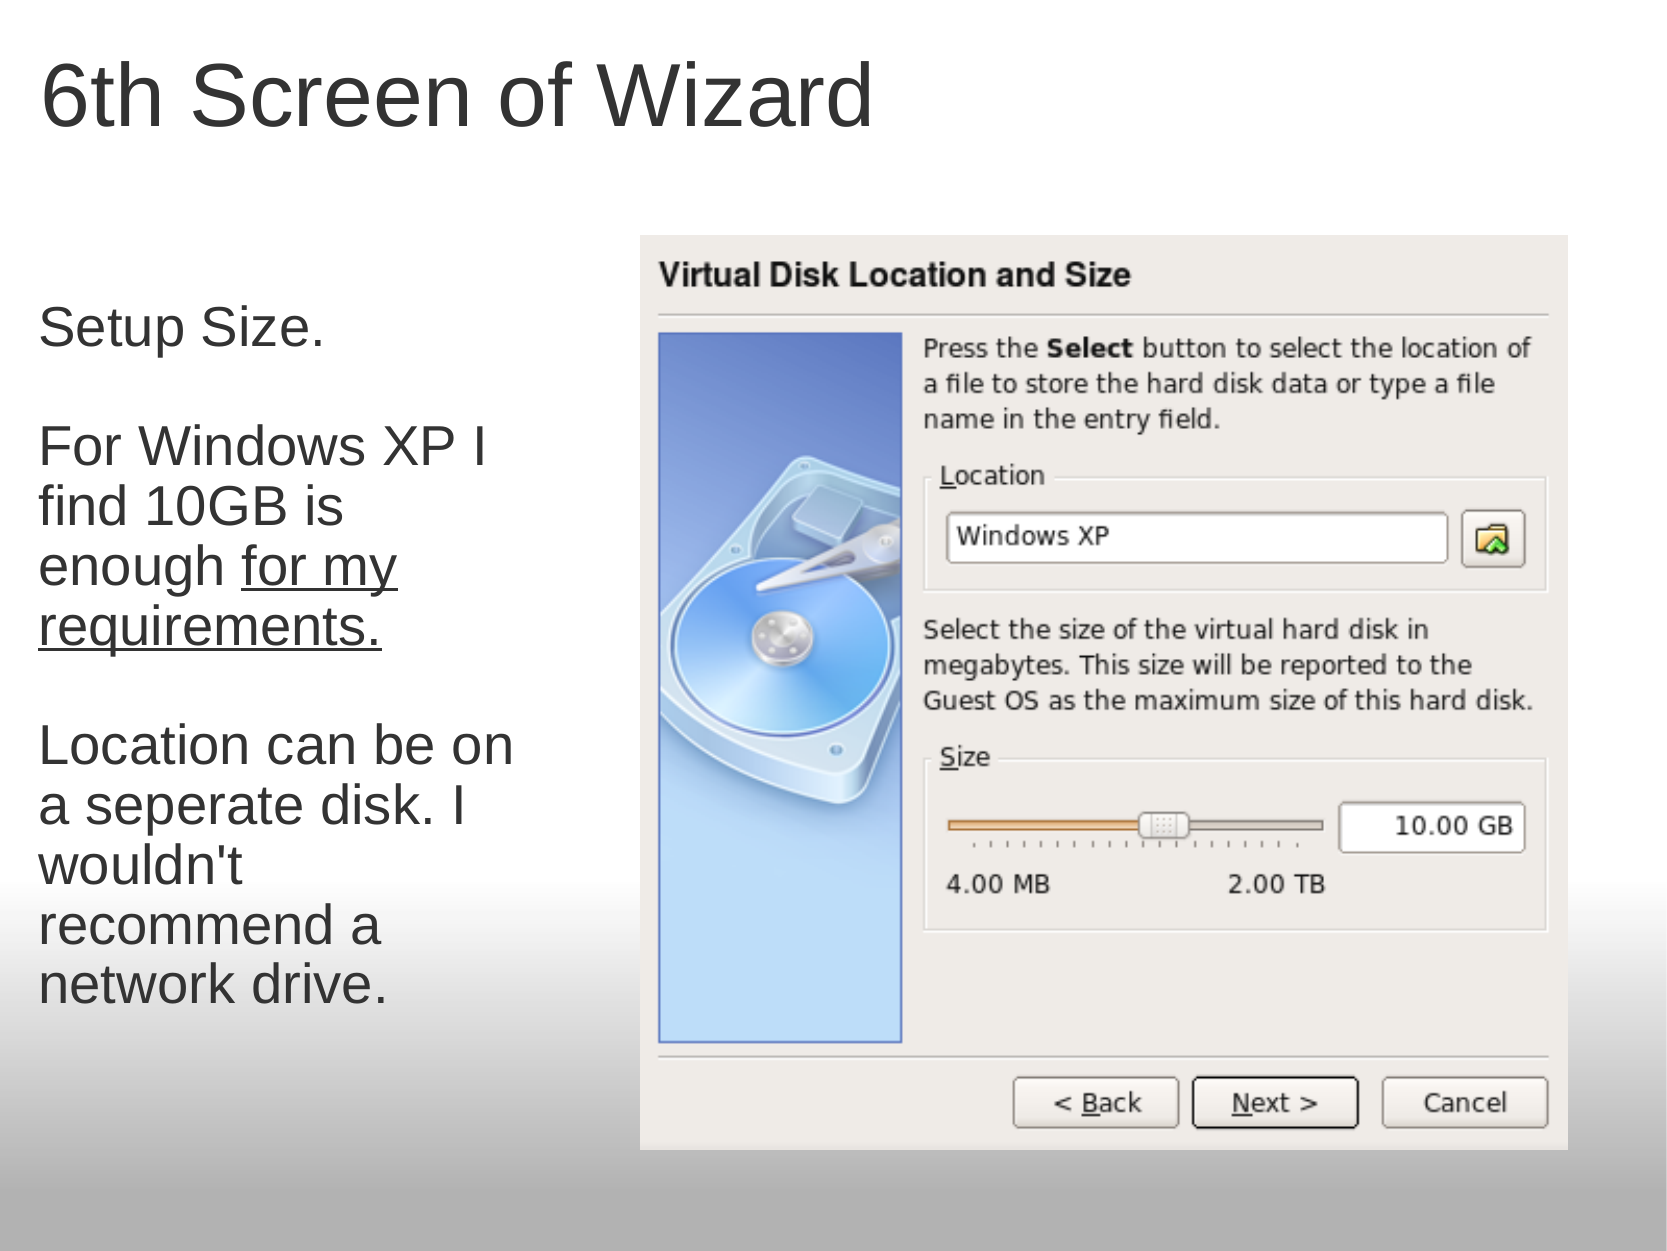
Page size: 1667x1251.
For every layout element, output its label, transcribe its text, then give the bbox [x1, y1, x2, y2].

list Setup Size. For Windows XP I find 10GB is enough for my requirements. Location can be on a seperate disk. I wouldn't recommend a network drive. [38, 298, 541, 1089]
title 6th Screen of Wizard [40, 50, 1627, 201]
picture [0, 0, 1667, 1251]
